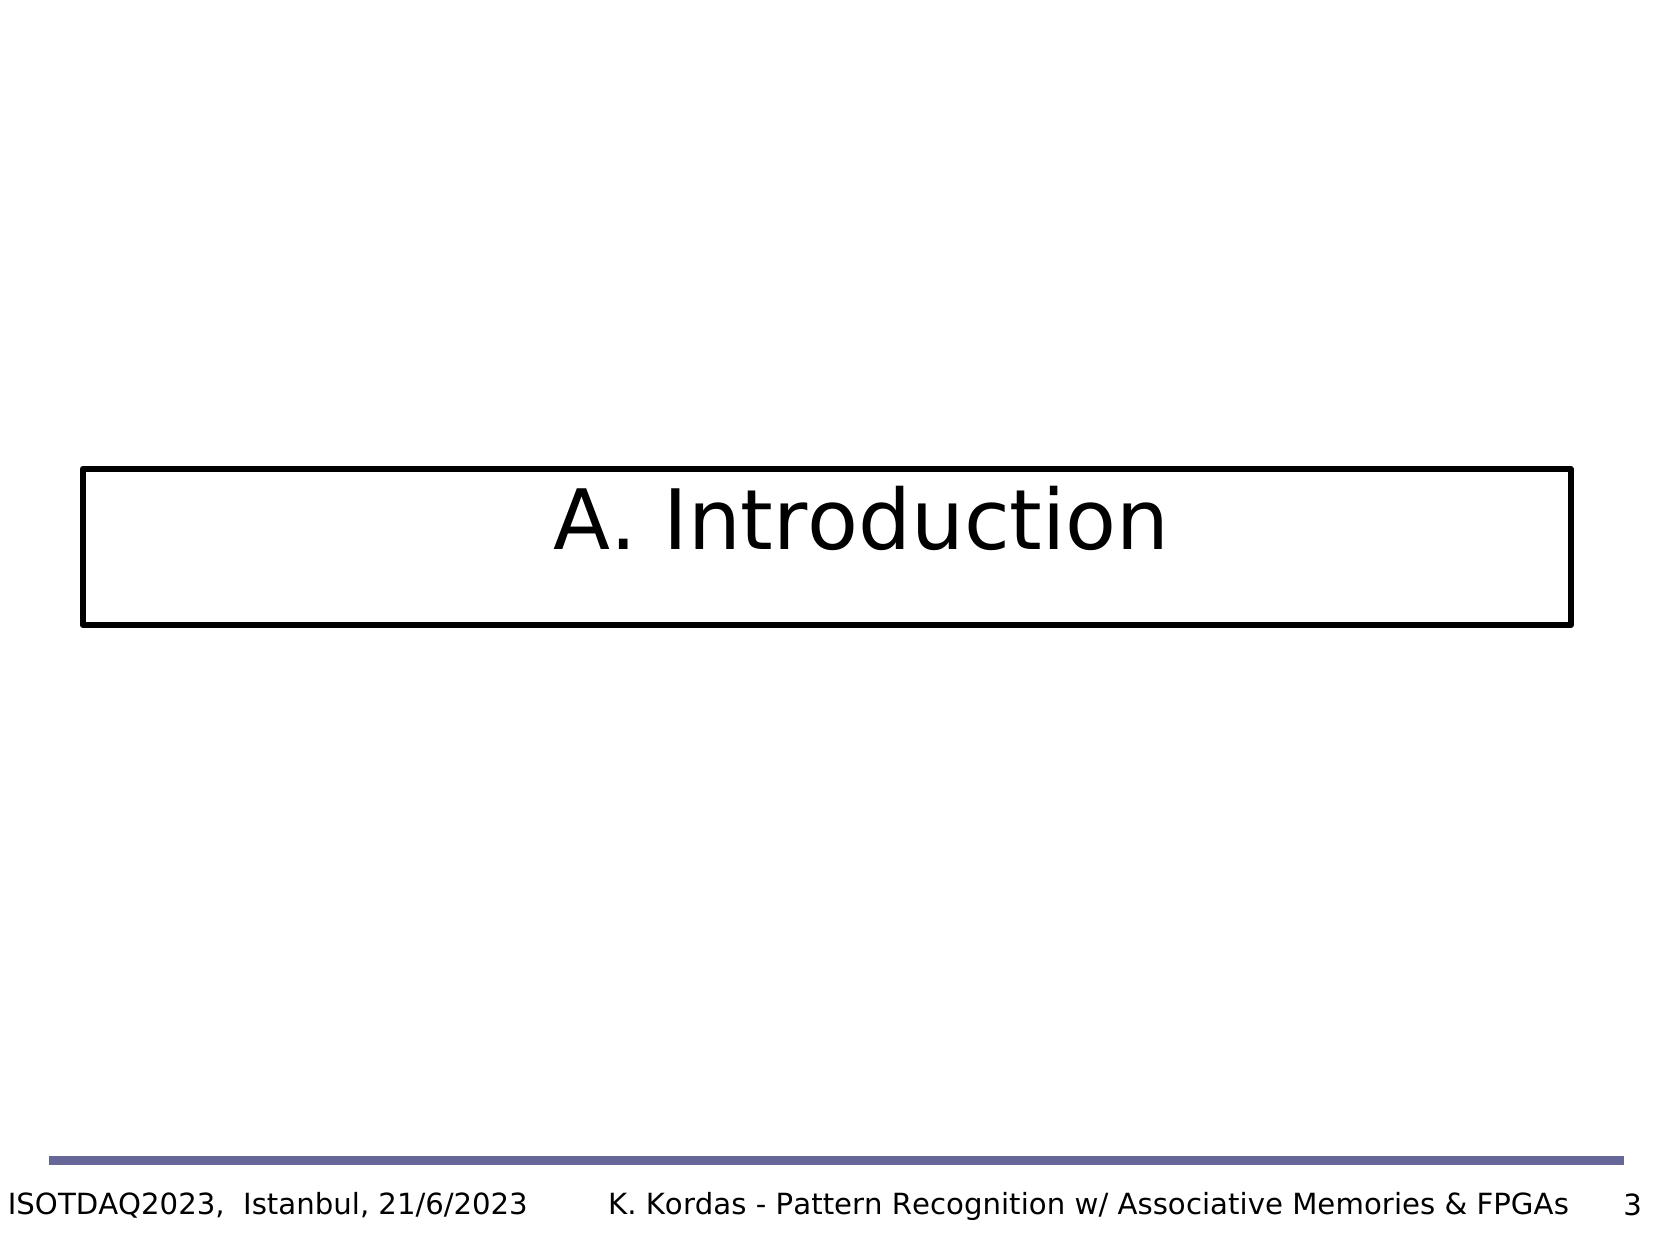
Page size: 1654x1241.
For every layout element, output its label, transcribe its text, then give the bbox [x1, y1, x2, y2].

list A. Introduction [82, 468, 1571, 625]
